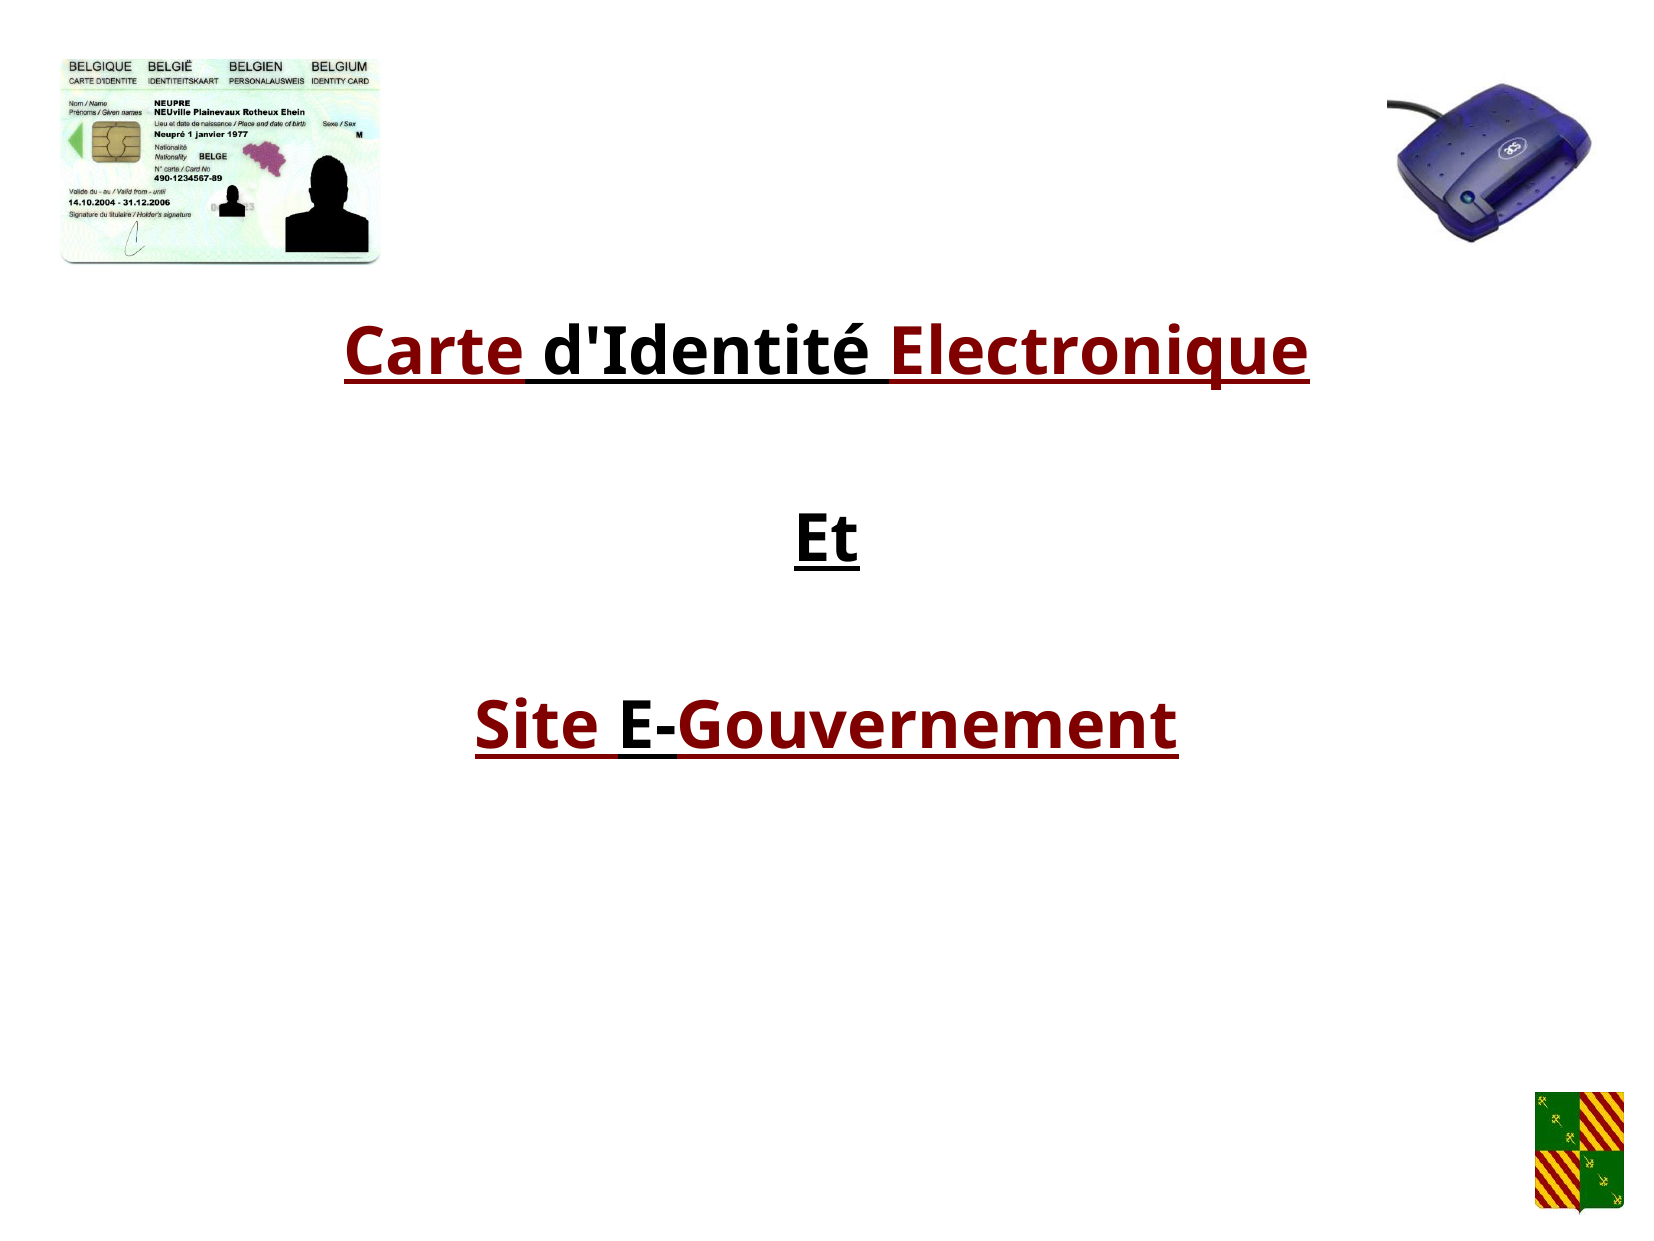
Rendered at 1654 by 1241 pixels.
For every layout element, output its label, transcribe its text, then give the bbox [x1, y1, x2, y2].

text_box Carte d'Identité Electronique Et Site E-Gouvernement [0, 206, 1654, 687]
picture [0, 0, 1654, 266]
picture [0, 687, 1654, 1241]
